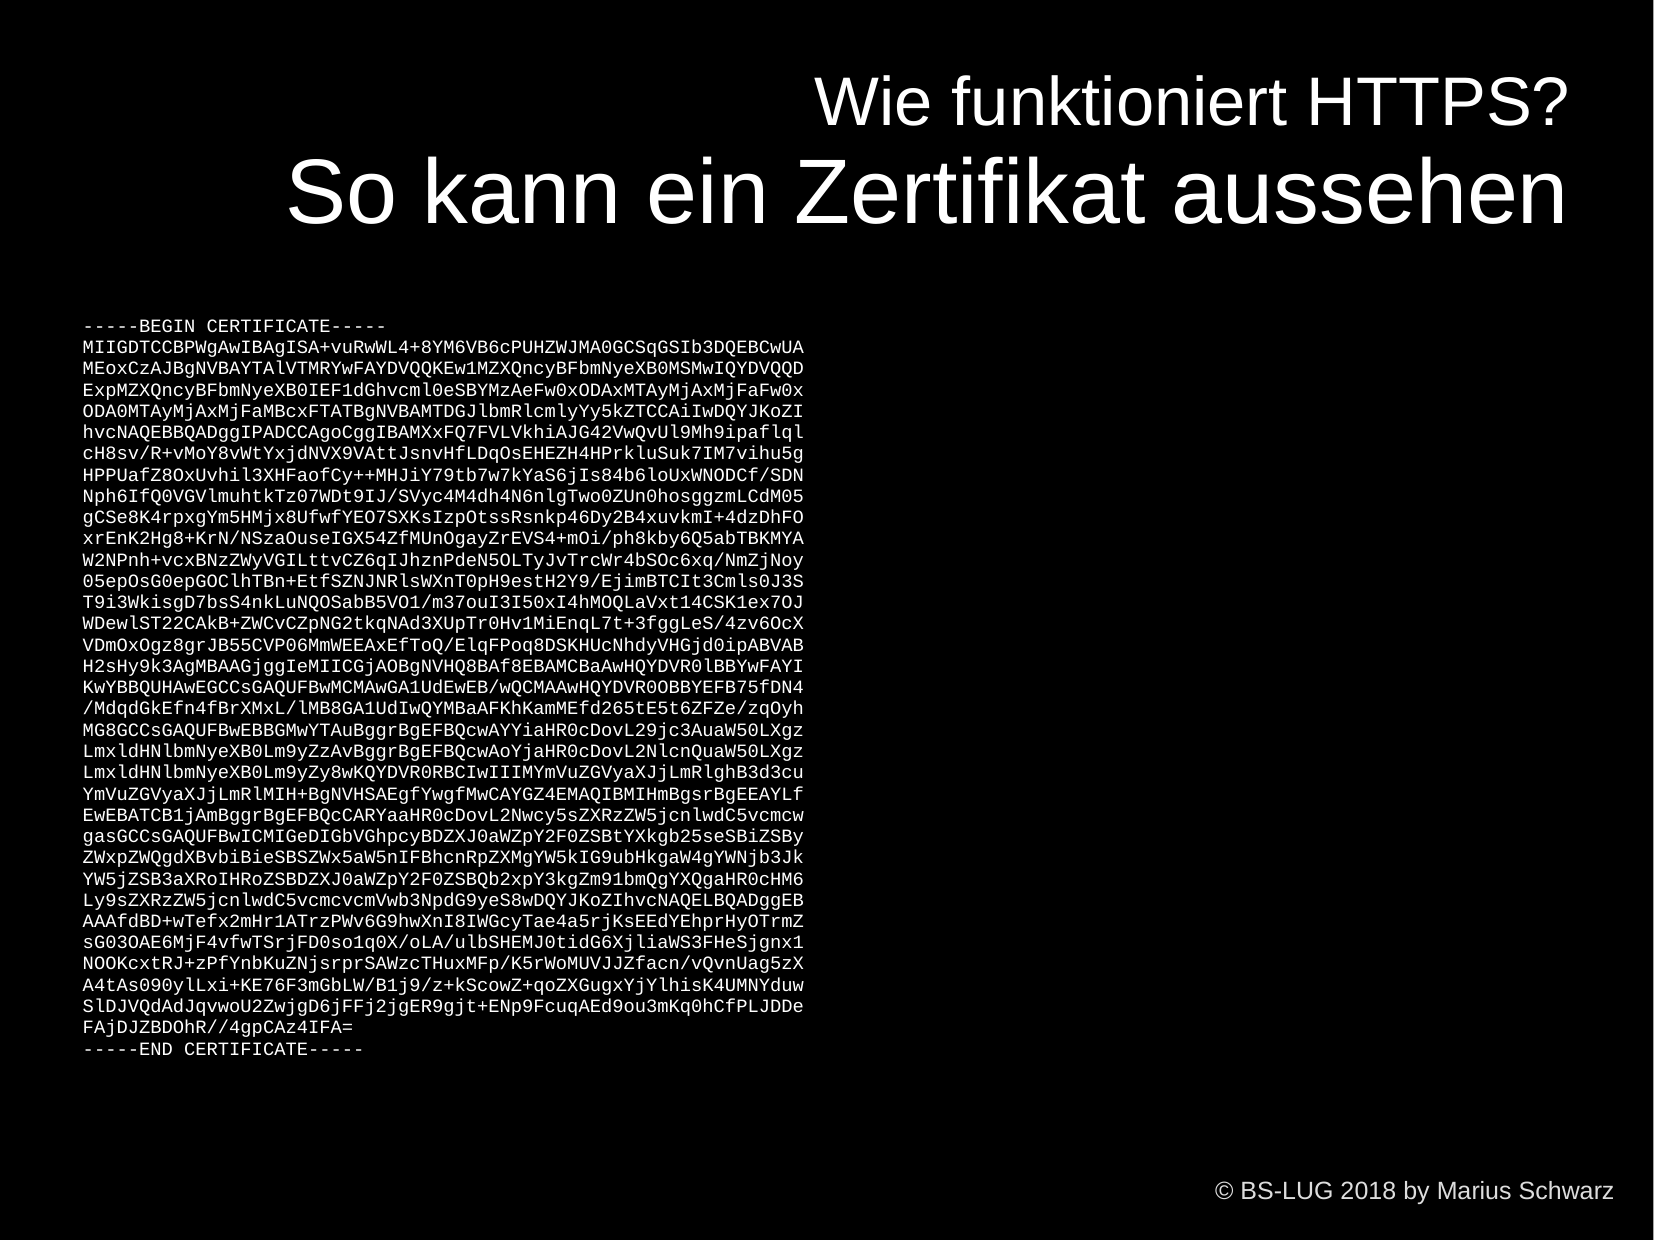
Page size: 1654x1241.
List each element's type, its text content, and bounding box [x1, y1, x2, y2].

subtitle -----BEGIN CERTIFICATE----- MIIGDTCCBPWgAwIBAgISA+vuRwWL4+8YM6VB6cPUHZWJMA0GCSqGSIb3DQEBCwUA MEoxCzAJBgNVBAYTAlVTMRYwFAYDVQQKEw1MZXQncyBFbmNyeXB0MSMwIQYDVQQD ExpMZXQncyBFbmNyeXB0IEF1dGhvcml0eSBYMzAeFw0xODAxMTAyMjAxMjFaFw0x ODA0MTAyMjAxMjFaMBcxFTATBgNVBAMTDGJlbmRlcmlyYy5kZTCCAiIwDQYJKoZI hvcNAQEBBQADggIPADCCAgoCggIBAMXxFQ7FVLVkhiAJG42VwQvUl9Mh9ipaflql cH8sv/R+vMoY8vWtYxjdNVX9VAttJsnvHfLDqOsEHEZH4HPrkluSuk7IM7vihu5g HPPUafZ8OxUvhil3XHFaofCy++MHJiY79tb7w7kYaS6jIs84b6loUxWNODCf/SDN Nph6IfQ0VGVlmuhtkTz07WDt9IJ/SVyc4M4dh4N6nlgTwo0ZUn0hosggzmLCdM05 gCSe8K4rpxgYm5HMjx8UfwfYEO7SXKsIzpOtssRsnkp46Dy2B4xuvkmI+4dzDhFO xrEnK2Hg8+KrN/NSzaOuseIGX54ZfMUnOgayZrEVS4+mOi/ph8kby6Q5abTBKMYA W2NPnh+vcxBNzZWyVGILttvCZ6qIJhznPdeN5OLTyJvTrcWr4bSOc6xq/NmZjNoy 05epOsG0epGOClhTBn+EtfSZNJNRlsWXnT0pH9estH2Y9/EjimBTCIt3Cmls0J3S T9i3WkisgD7bsS4nkLuNQOSabB5VO1/m37ouI3I50xI4hMOQLaVxt14CSK1ex7OJ WDewlST22CAkB+ZWCvCZpNG2tkqNAd3XUpTr0Hv1MiEnqL7t+3fggLeS/4zv6OcX VDmOxOgz8grJB55CVP06MmWEEAxEfToQ/ElqFPoq8DSKHUcNhdyVHGjd0ipABVAB H2sHy9k3AgMBAAGjggIeMIICGjAOBgNVHQ8BAf8EBAMCBaAwHQYDVR0lBBYwFAYI KwYBBQUHAwEGCCsGAQUFBwMCMAwGA1UdEwEB/wQCMAAwHQYDVR0OBBYEFB75fDN4 /MdqdGkEfn4fBrXMxL/lMB8GA1UdIwQYMBaAFKhKamMEfd265tE5t6ZFZe/zqOyh MG8GCCsGAQUFBwEBBGMwYTAuBggrBgEFBQcwAYYiaHR0cDovL29jc3AuaW50LXgz LmxldHNlbmNyeXB0Lm9yZzAvBggrBgEFBQcwAoYjaHR0cDovL2NlcnQuaW50LXgz LmxldHNlbmNyeXB0Lm9yZy8wKQYDVR0RBCIwIIIMYmVuZGVyaXJjLmRlghB3d3cu YmVuZGVyaXJjLmRlMIH+BgNVHSAEgfYwgfMwCAYGZ4EMAQIBMIHmBgsrBgEEAYLf EwEBATCB1jAmBggrBgEFBQcCARYaaHR0cDovL2Nwcy5sZXRzZW5jcnlwdC5vcmcw gasGCCsGAQUFBwICMIGeDIGbVGhpcyBDZXJ0aWZpY2F0ZSBtYXkgb25seSBiZSBy ZWxpZWQgdXBvbiBieSBSZWx5aW5nIFBhcnRpZXMgYW5kIG9ubHkgaW4gYWNjb3Jk YW5jZSB3aXRoIHRoZSBDZXJ0aWZpY2F0ZSBQb2xpY3kgZm91bmQgYXQgaHR0cHM6 Ly9sZXRzZW5jcnlwdC5vcmcvcmVwb3NpdG9yeS8wDQYJKoZIhvcNAQELBQADggEB AAAfdBD+wTefx2mHr1ATrzPWv6G9hwXnI8IWGcyTae4a5rjKsEEdYEhprHyOTrmZ sG03OAE6MjF4vfwTSrjFD0so1q0X/oLA/ulbSHEMJ0tidG6XjliaWS3FHeSjgnx1 NOOKcxtRJ+zPfYnbKuZNjsrprSAWzcTHuxMFp/K5rWoMUVJJZfacn/vQvnUag5zX A4tAs090ylLxi+KE76F3mGbLW/B1j9/z+kScowZ+qoZXGugxYjYlhisK4UMNYduw SlDJVQdAdJqvwoU2ZwjgD6jFFj2jgER9gjt+ENp9FcuqAEd9ou3mKq0hCfPLJDDe FAjDJZBDOhR//4gpCAz4IFA= -----END CERTIFICATE----- [82, 290, 1571, 1109]
text_box © BS-LUG 2018 by Marius Schwarz [1133, 1169, 1630, 1213]
title Wie funktioniert HTTPS? So kann ein Zertifikat aussehen [82, 49, 1571, 257]
